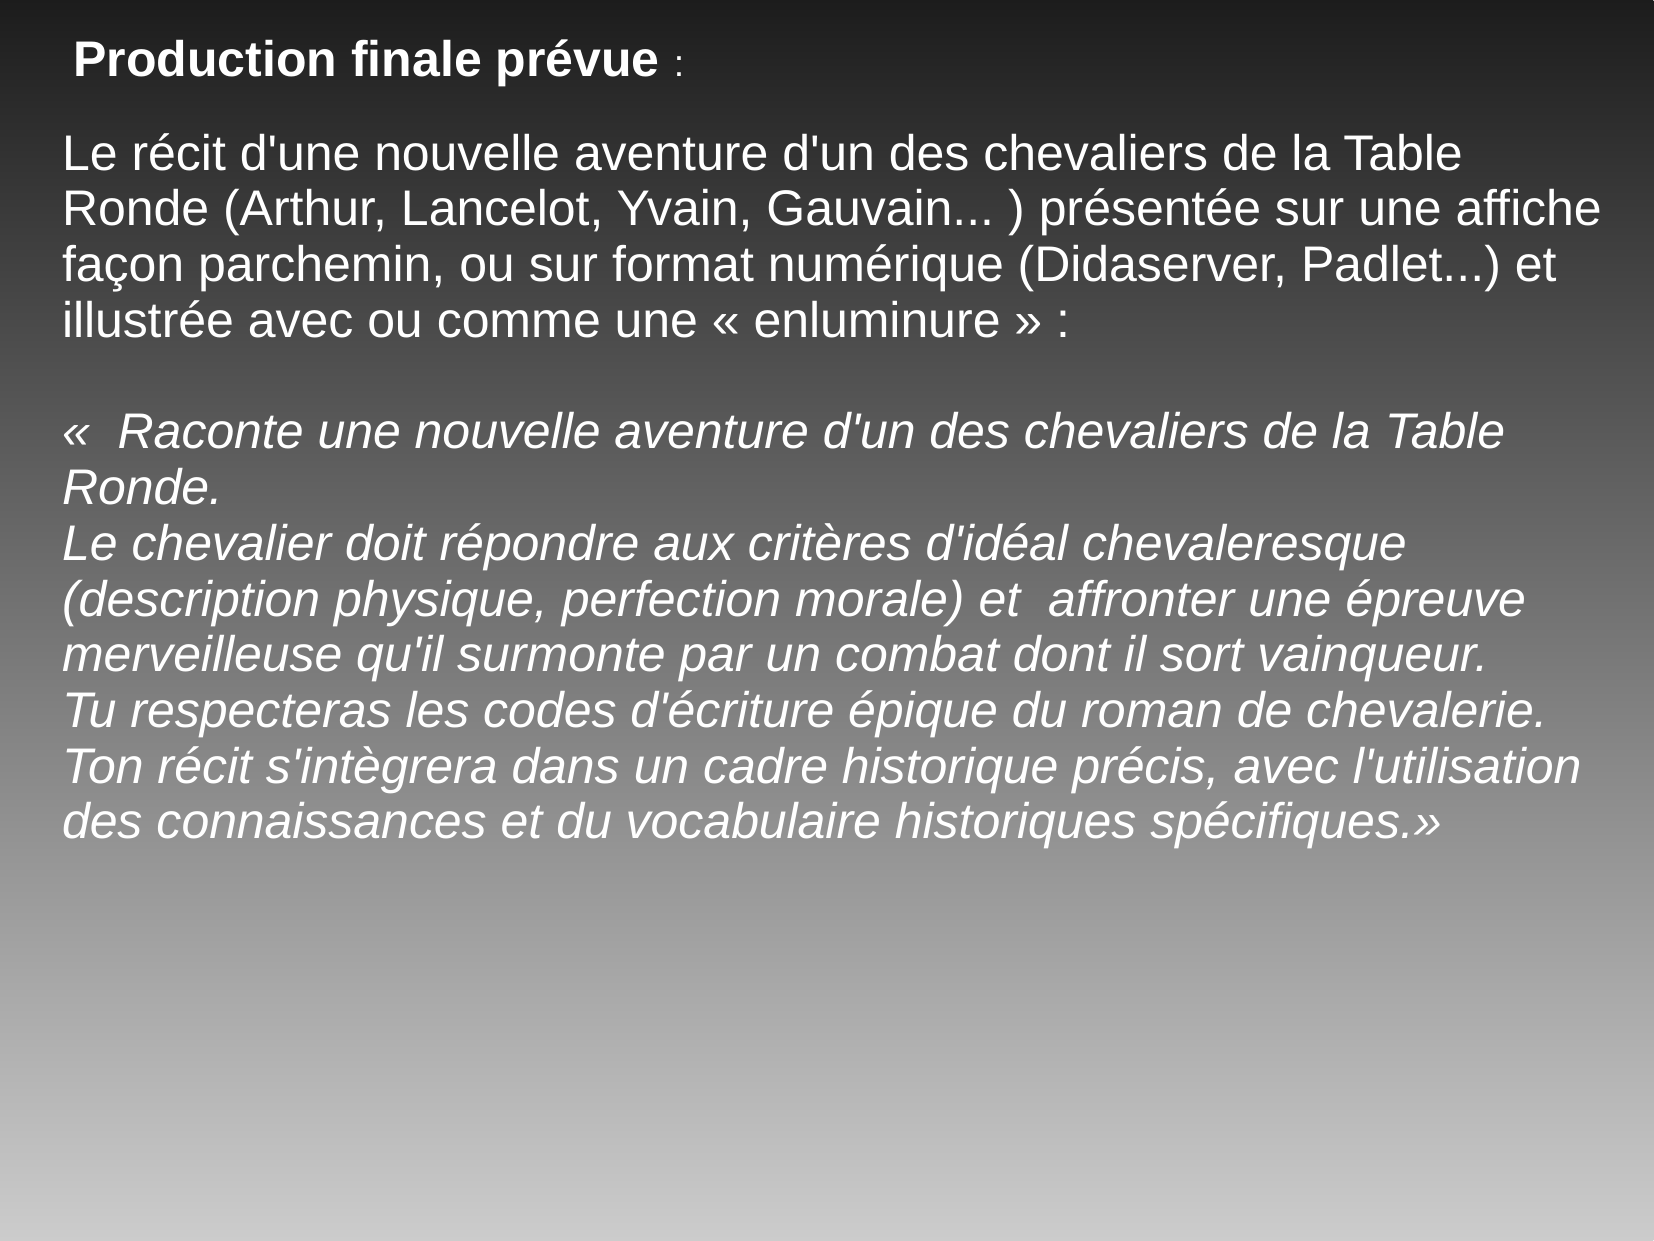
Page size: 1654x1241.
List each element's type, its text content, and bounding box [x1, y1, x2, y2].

text_box Production finale prévue : [59, 23, 1276, 117]
text_box Le récit d'une nouvelle aventure d'un des chevaliers de la Table Ronde (Arthur, Lancelot, Yvain, Gauvain... ) présentée sur une affiche façon parchemin, ou sur format numérique (Didaserver, Padlet...) et illustrée avec ou comme une « enluminure » : « Raconte une nouvelle aventure d'un des chevaliers de la Table Ronde. Le chevalier doit répondre aux critères d'idéal chevaleresque (description physique, perfection morale) et affronter une épreuve merveilleuse qu'il surmonte par un combat dont il sort vainqueur. Tu respecteras les codes d'écriture épique du roman de chevalerie. Ton récit s'intègrera dans un cadre historique précis, avec l'utilisation des connaissances et du vocabulaire historiques spécifiques.» [47, 117, 1619, 685]
text_box [11, 685, 1630, 1241]
